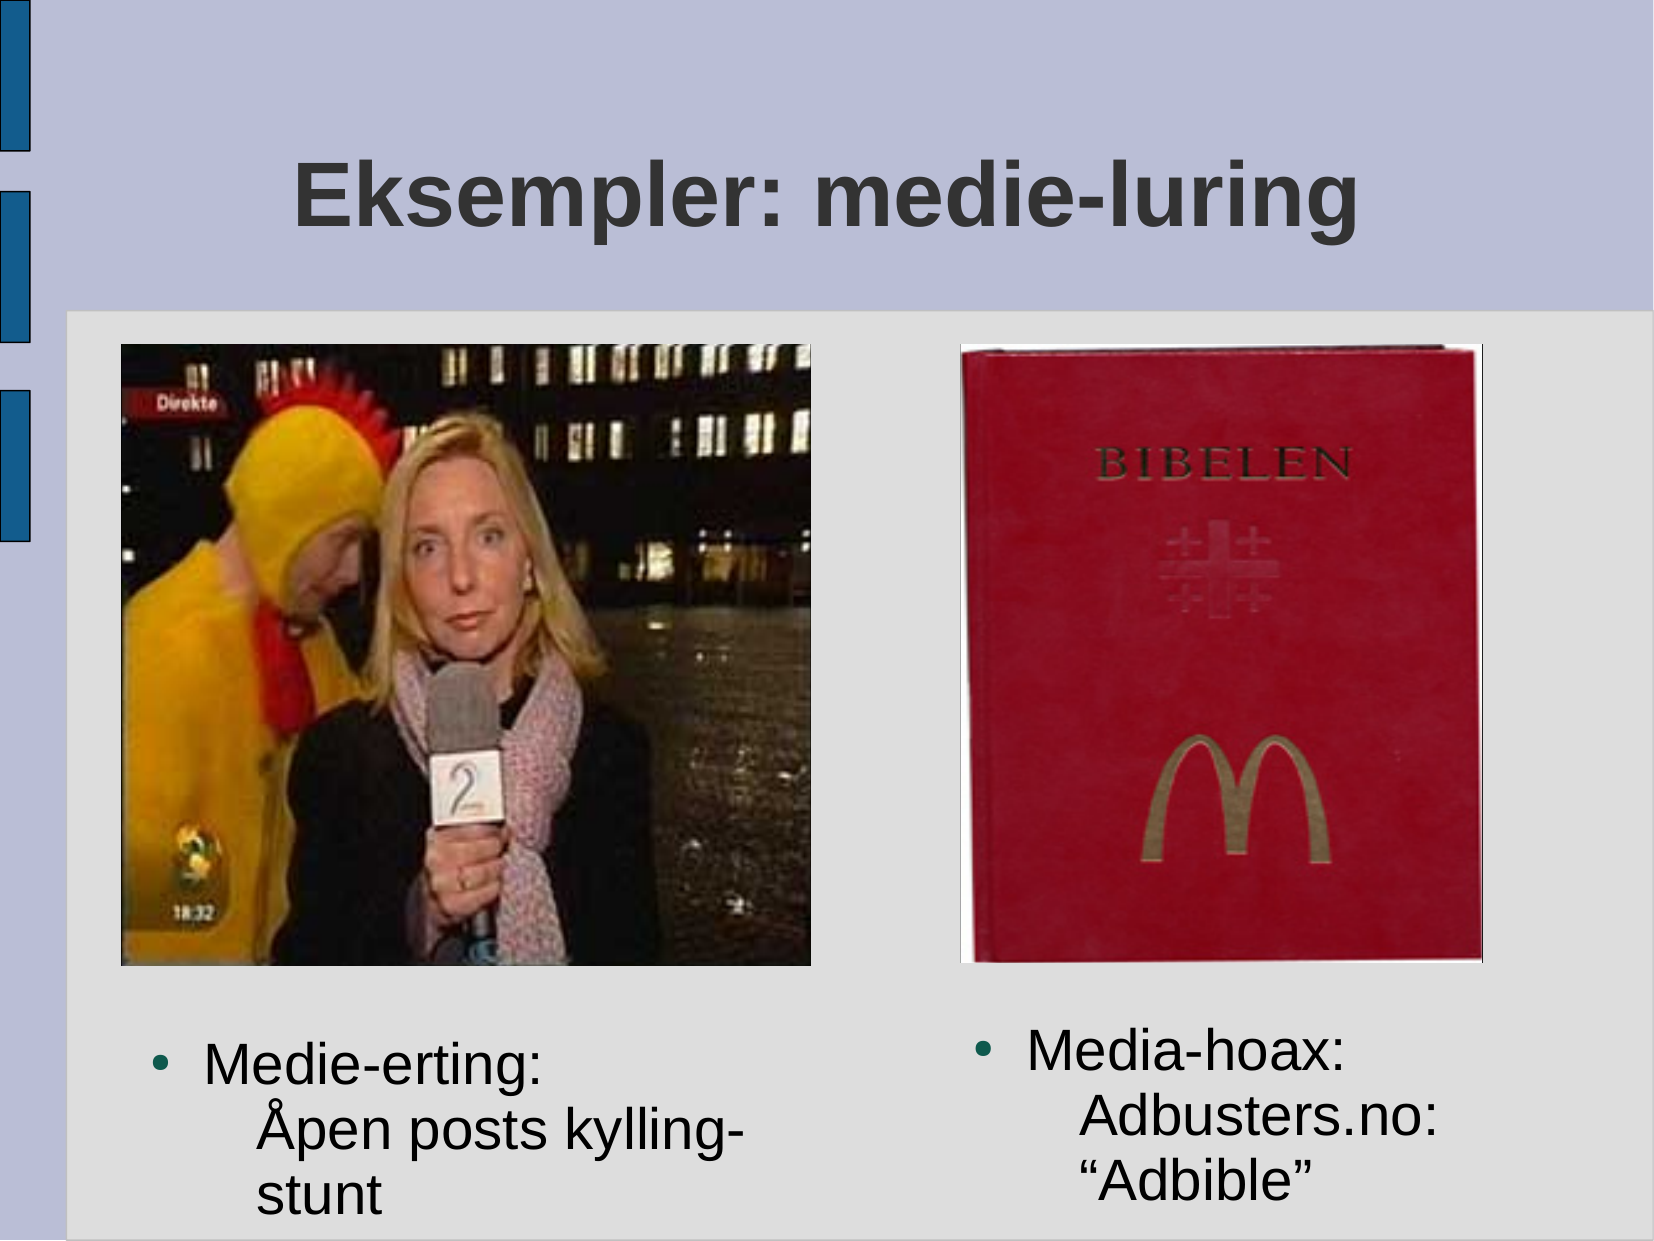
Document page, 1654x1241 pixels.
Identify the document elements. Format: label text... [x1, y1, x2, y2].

title Eksempler: medie-luring [121, 91, 1534, 299]
list Medie-erting: Åpen posts kylling-stunt [114, 1031, 816, 1182]
text_box Media-hoax: Adbusters.no: “Adbible” [937, 1017, 1591, 1214]
chart [960, 344, 1483, 963]
chart [121, 344, 811, 966]
